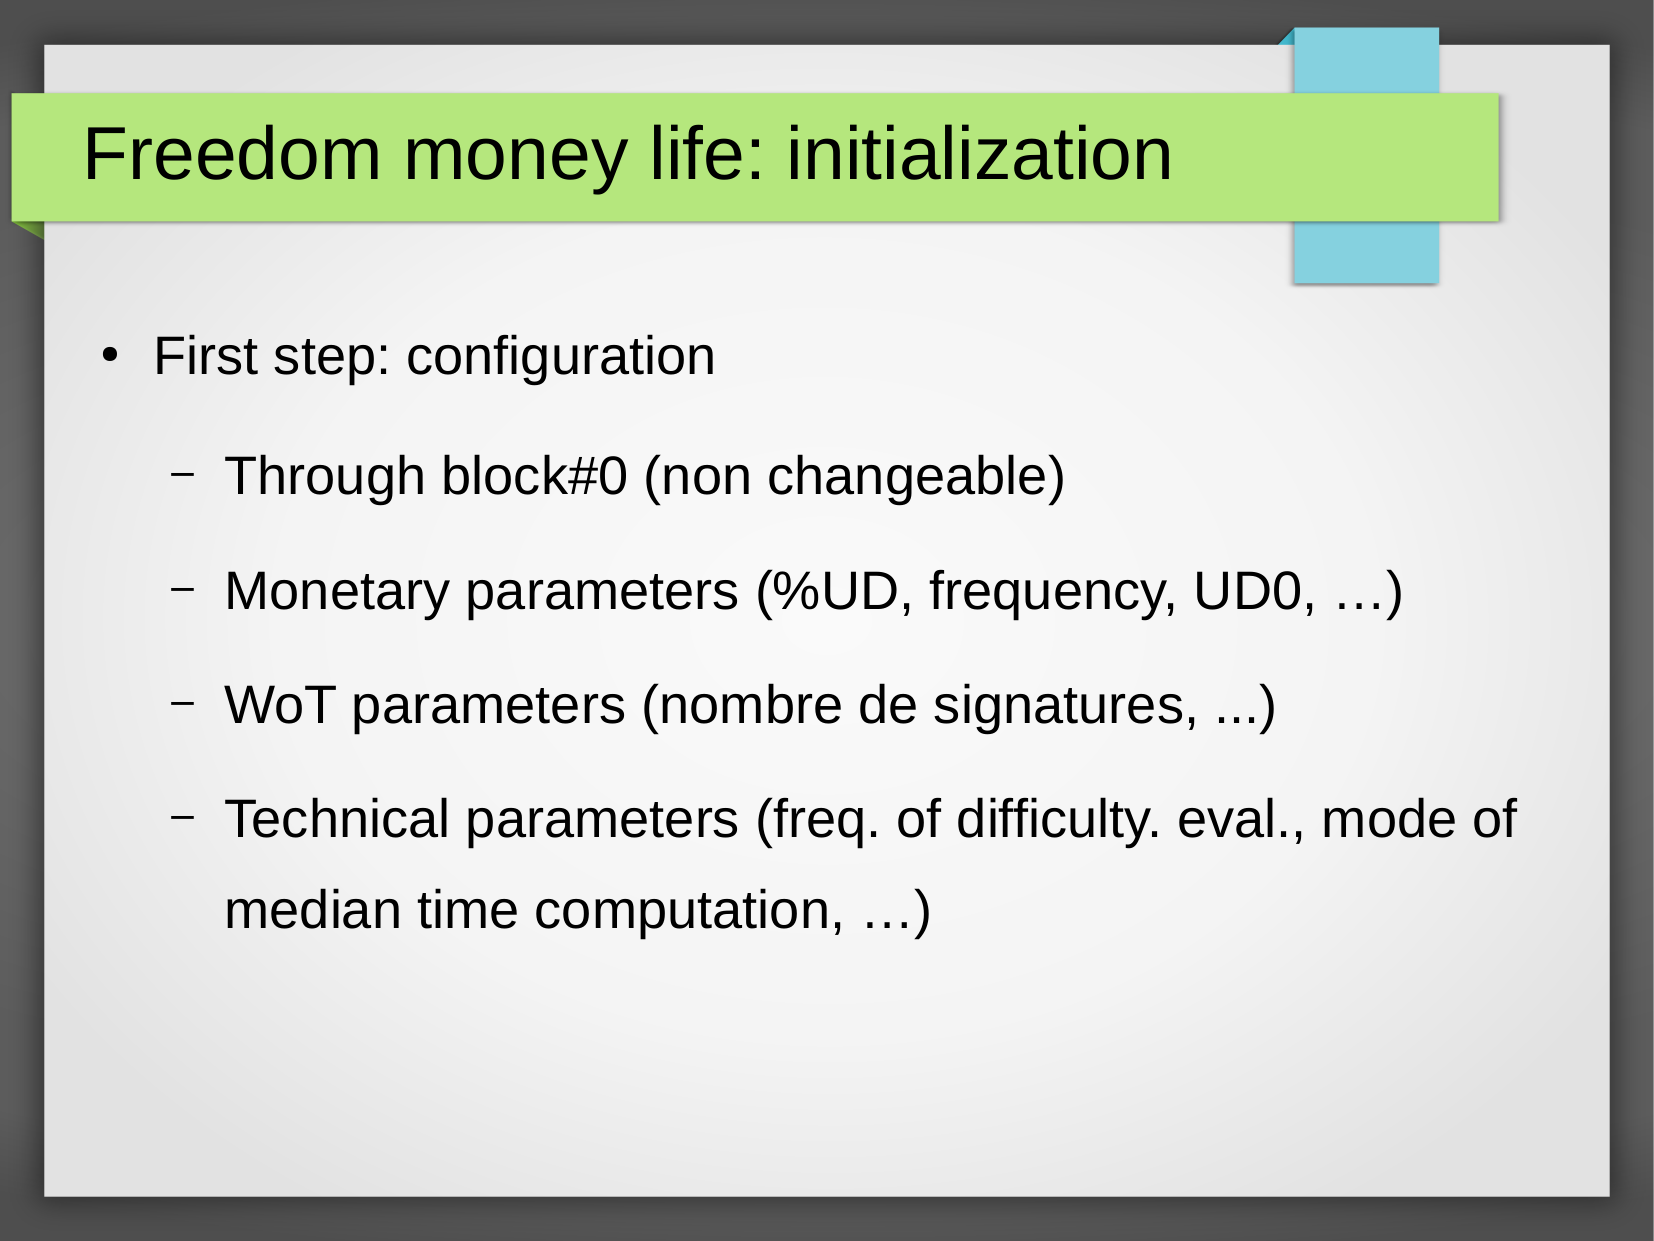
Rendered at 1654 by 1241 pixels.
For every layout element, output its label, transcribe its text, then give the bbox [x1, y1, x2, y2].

title Freedom money life: initialization [82, 94, 1477, 213]
picture [0, 0, 1654, 1241]
list First step: configuration Through block#0 (non changeable) Monetary parameters (%UD, frequency, UD0, …) WoT parameters (nombre de signatures, ...) Technical parameters (freq. of difficulty. eval., mode of median time computation, …) [82, 295, 1571, 1015]
